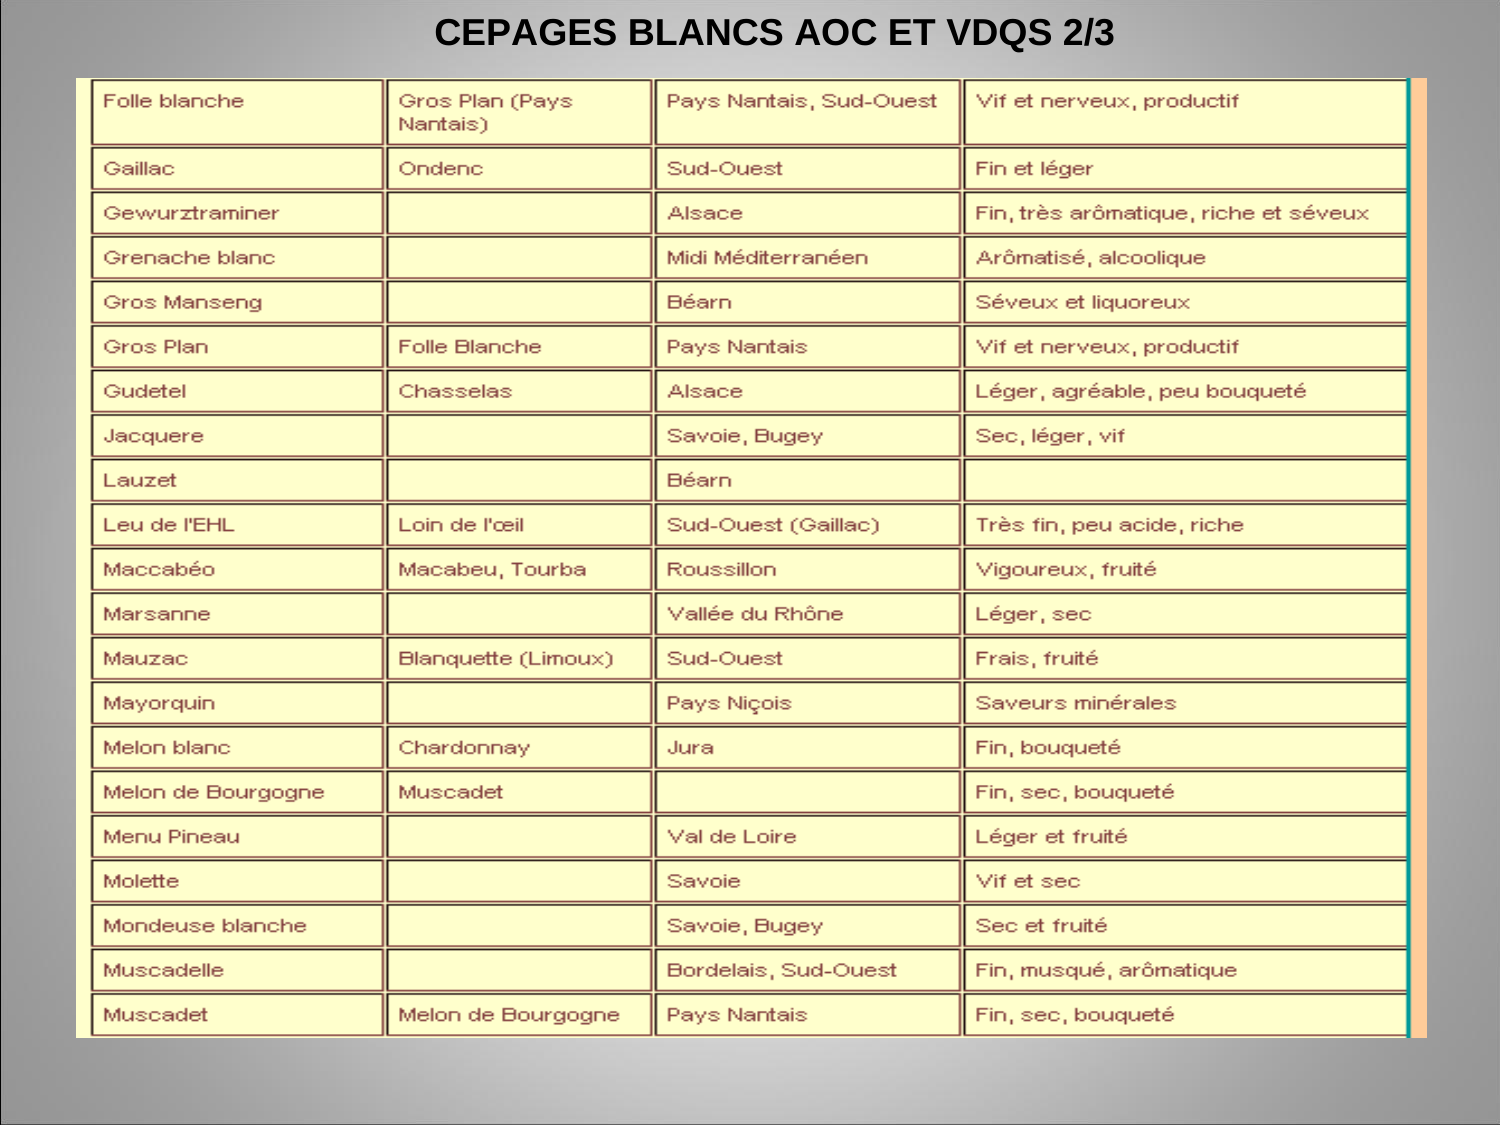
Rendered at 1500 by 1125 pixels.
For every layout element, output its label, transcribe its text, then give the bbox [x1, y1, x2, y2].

text_box [76, 78, 1427, 1039]
picture [0, 0, 1500, 1125]
text_box CEPAGES BLANCS AOC ET VDQS 2/3 [419, 0, 1131, 61]
